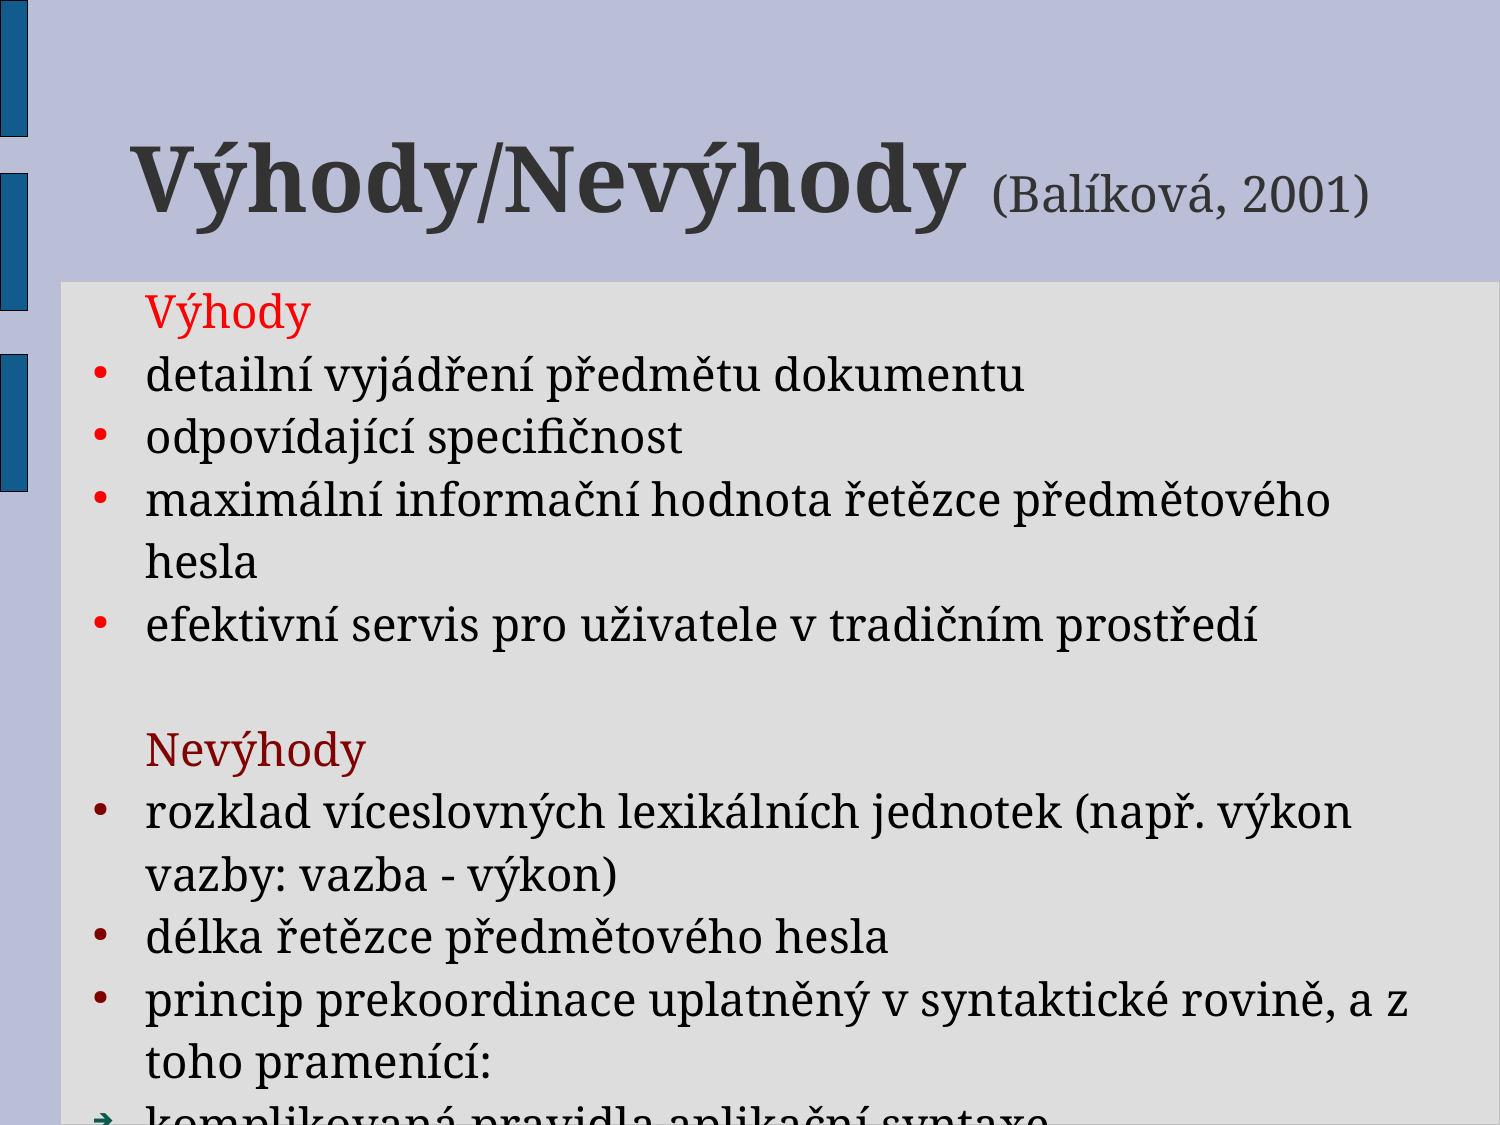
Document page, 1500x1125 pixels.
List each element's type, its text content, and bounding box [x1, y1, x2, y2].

list Výhody detailní vyjádření předmětu dokumentu odpovídající specifičnost maximální informační hodnota řetězce předmětového hesla efektivní servis pro uživatele v tradičním prostředí Nevýhody rozklad víceslovných lexikálních jednotek (např. výkon vazby: vazba - výkon) délka řetězce předmětového hesla princip prekoordinace uplatněný v syntaktické rovině, a z toho pramenící: komplikovaná pravidla aplikační syntaxe redundantnost informací v bibliografickém záznamu rozsáhlost autoritního souboru komplikovaná údržba [74, 279, 1440, 1112]
title Výhody/Nevýhody (Balíková, 2001) [110, 90, 1392, 264]
